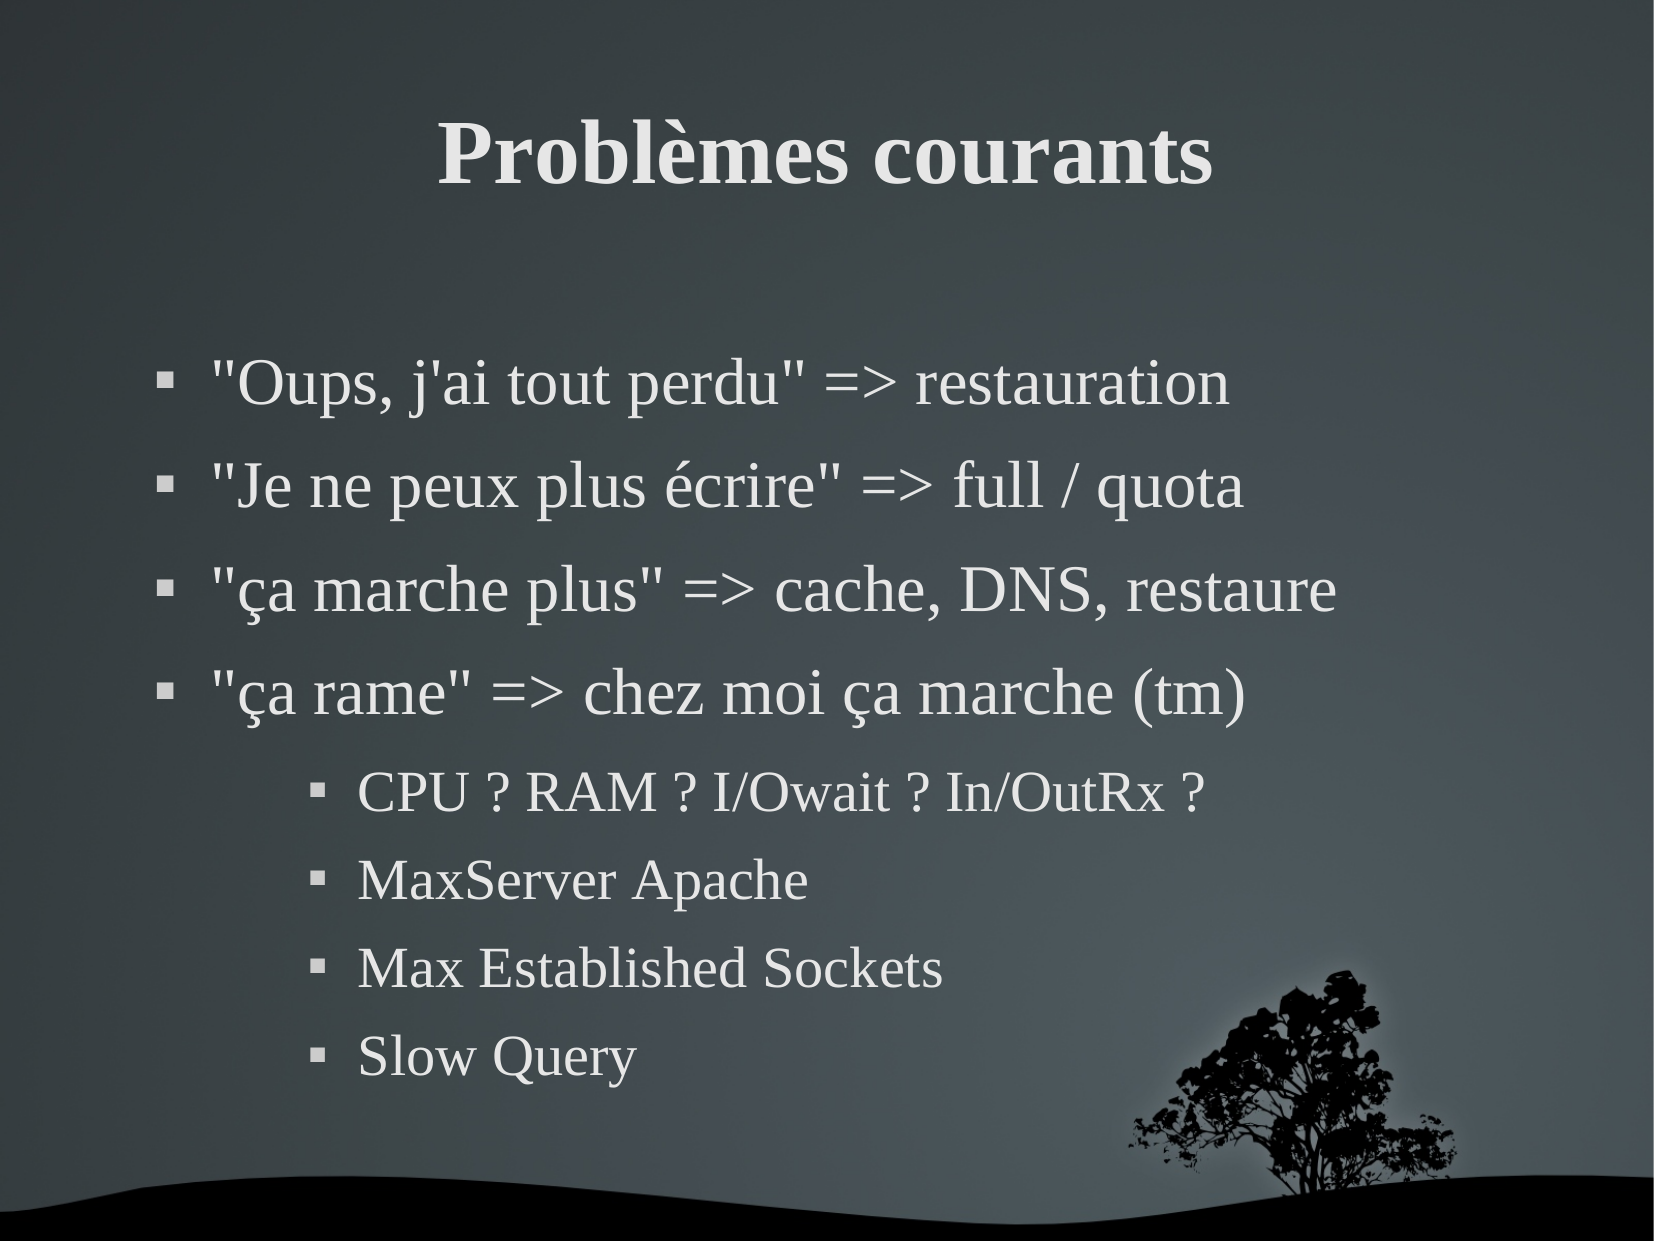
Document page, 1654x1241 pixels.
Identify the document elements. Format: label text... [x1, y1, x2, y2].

picture [0, 0, 1654, 1241]
list "Oups, j'ai tout perdu" => restauration "Je ne peux plus écrire" => full / quota "ça marche plus" => cache, DNS, restaure "ça rame" => chez moi ça marche (tm) CPU ? RAM ? I/Owait ? In/OutRx ? MaxServer Apache Max Established Sockets Slow Query [121, 344, 1534, 1139]
title Problèmes courants [82, 49, 1571, 257]
